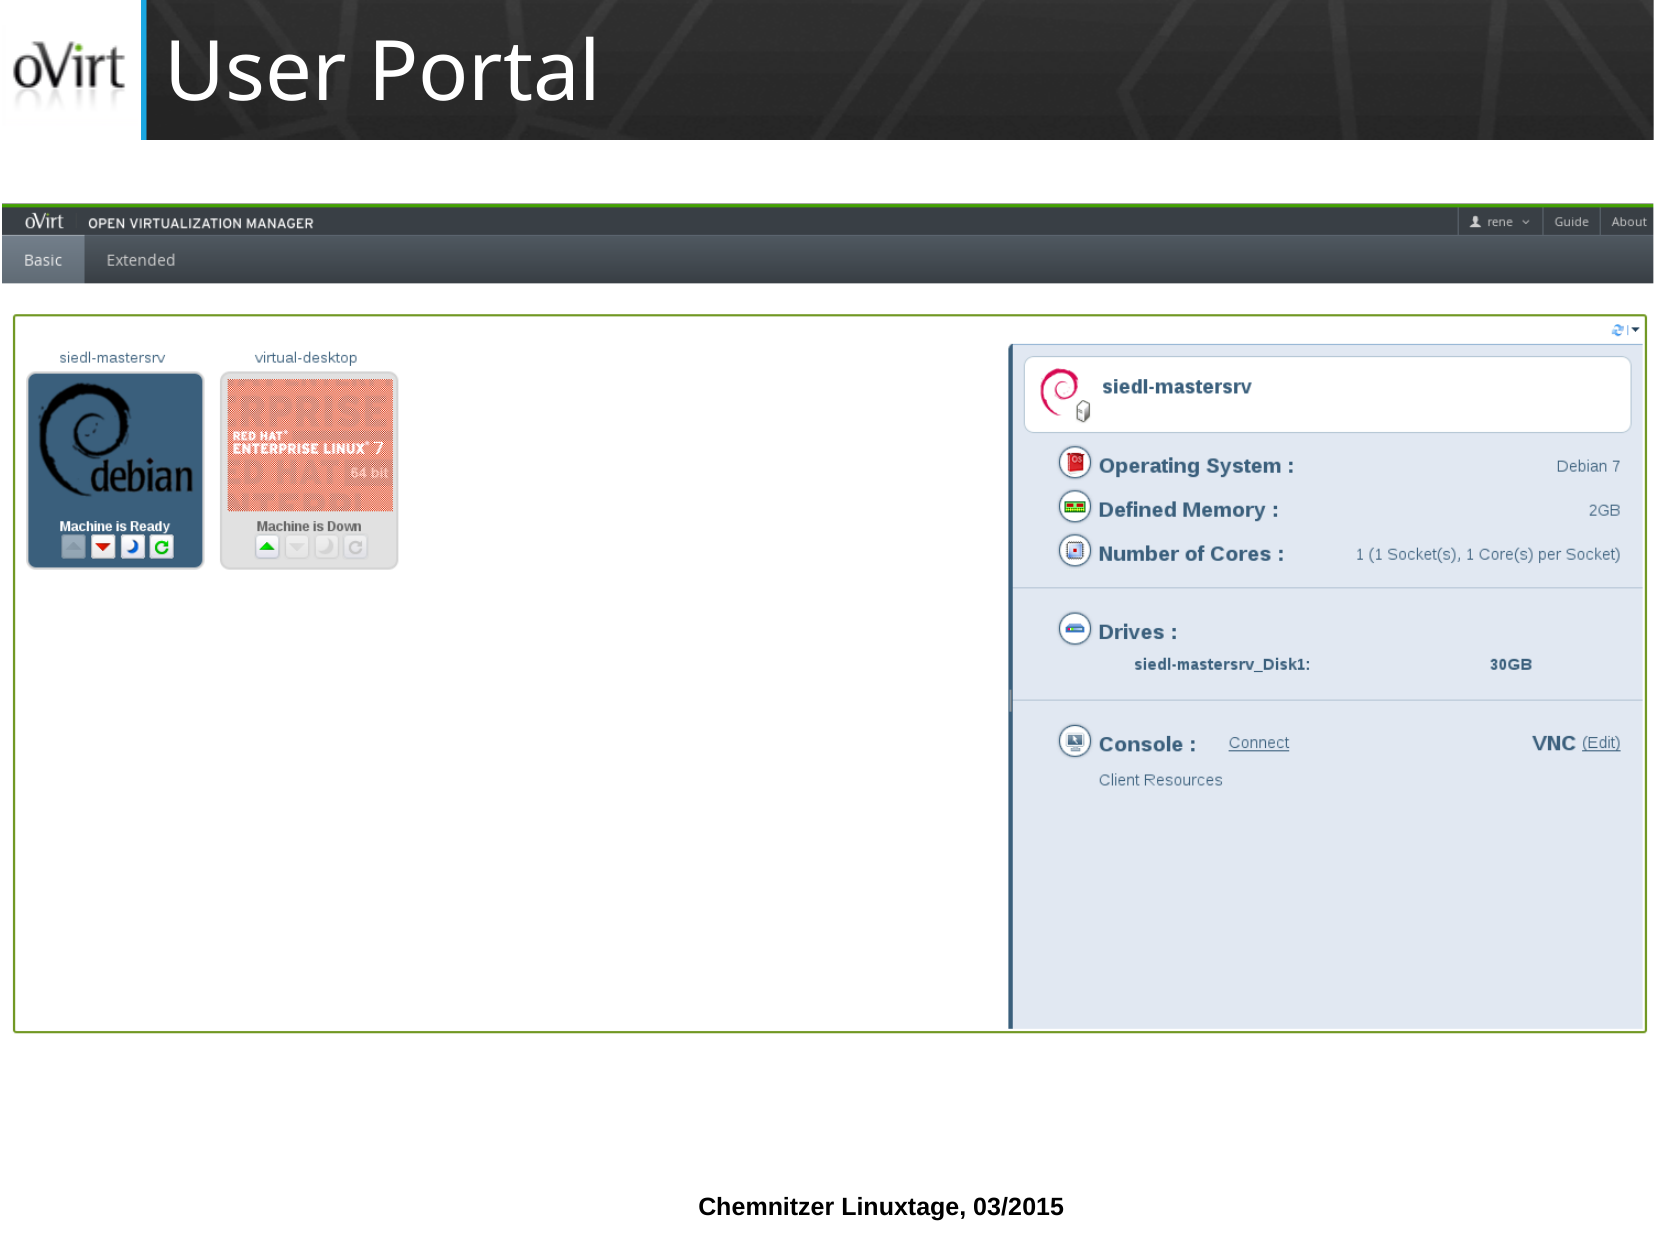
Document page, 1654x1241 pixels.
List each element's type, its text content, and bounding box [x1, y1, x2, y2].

title User Portal [164, 18, 1653, 119]
picture [2, 203, 1654, 1041]
picture [0, 0, 1654, 140]
